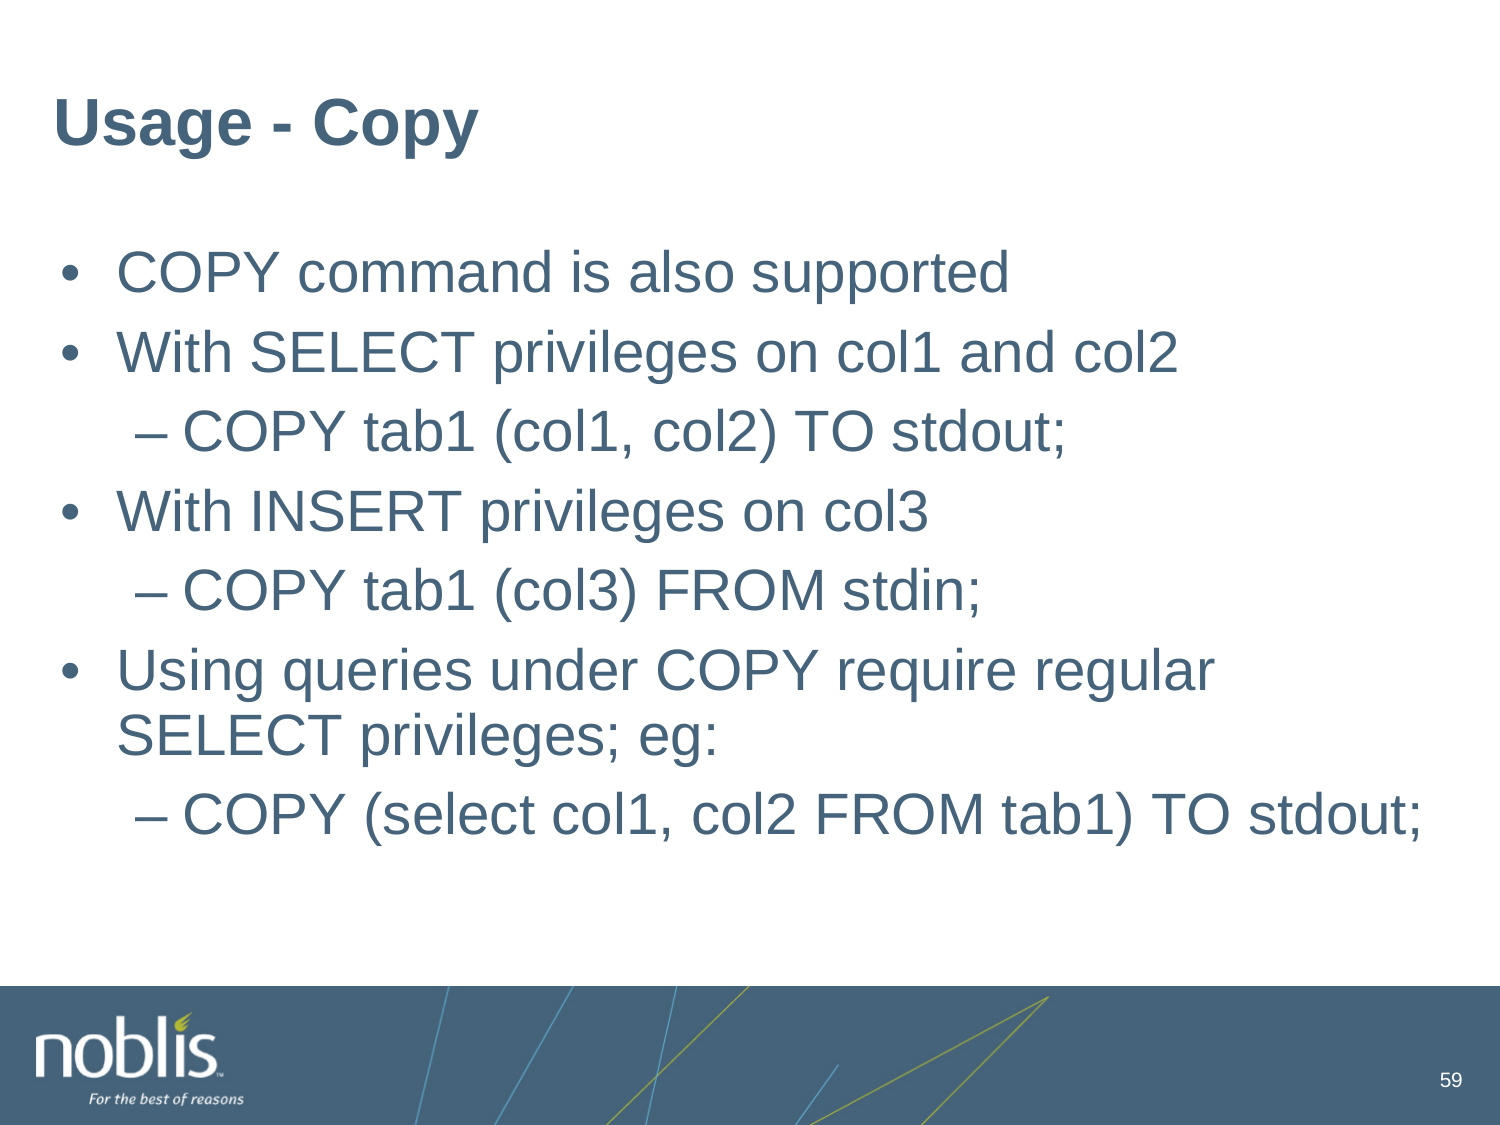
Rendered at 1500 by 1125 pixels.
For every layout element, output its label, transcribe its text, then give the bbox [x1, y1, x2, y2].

picture [0, 986, 1500, 1125]
list COPY command is also supported With SELECT privileges on col1 and col2 COPY tab1 (col1, col2) TO stdout; With INSERT privileges on col3 COPY tab1 (col3) FROM stdin; Using queries under COPY require regular SELECT privileges; eg: COPY (select col1, col2 FROM tab1) TO stdout; [60, 239, 1437, 944]
title Usage - Copy [53, 38, 1438, 211]
